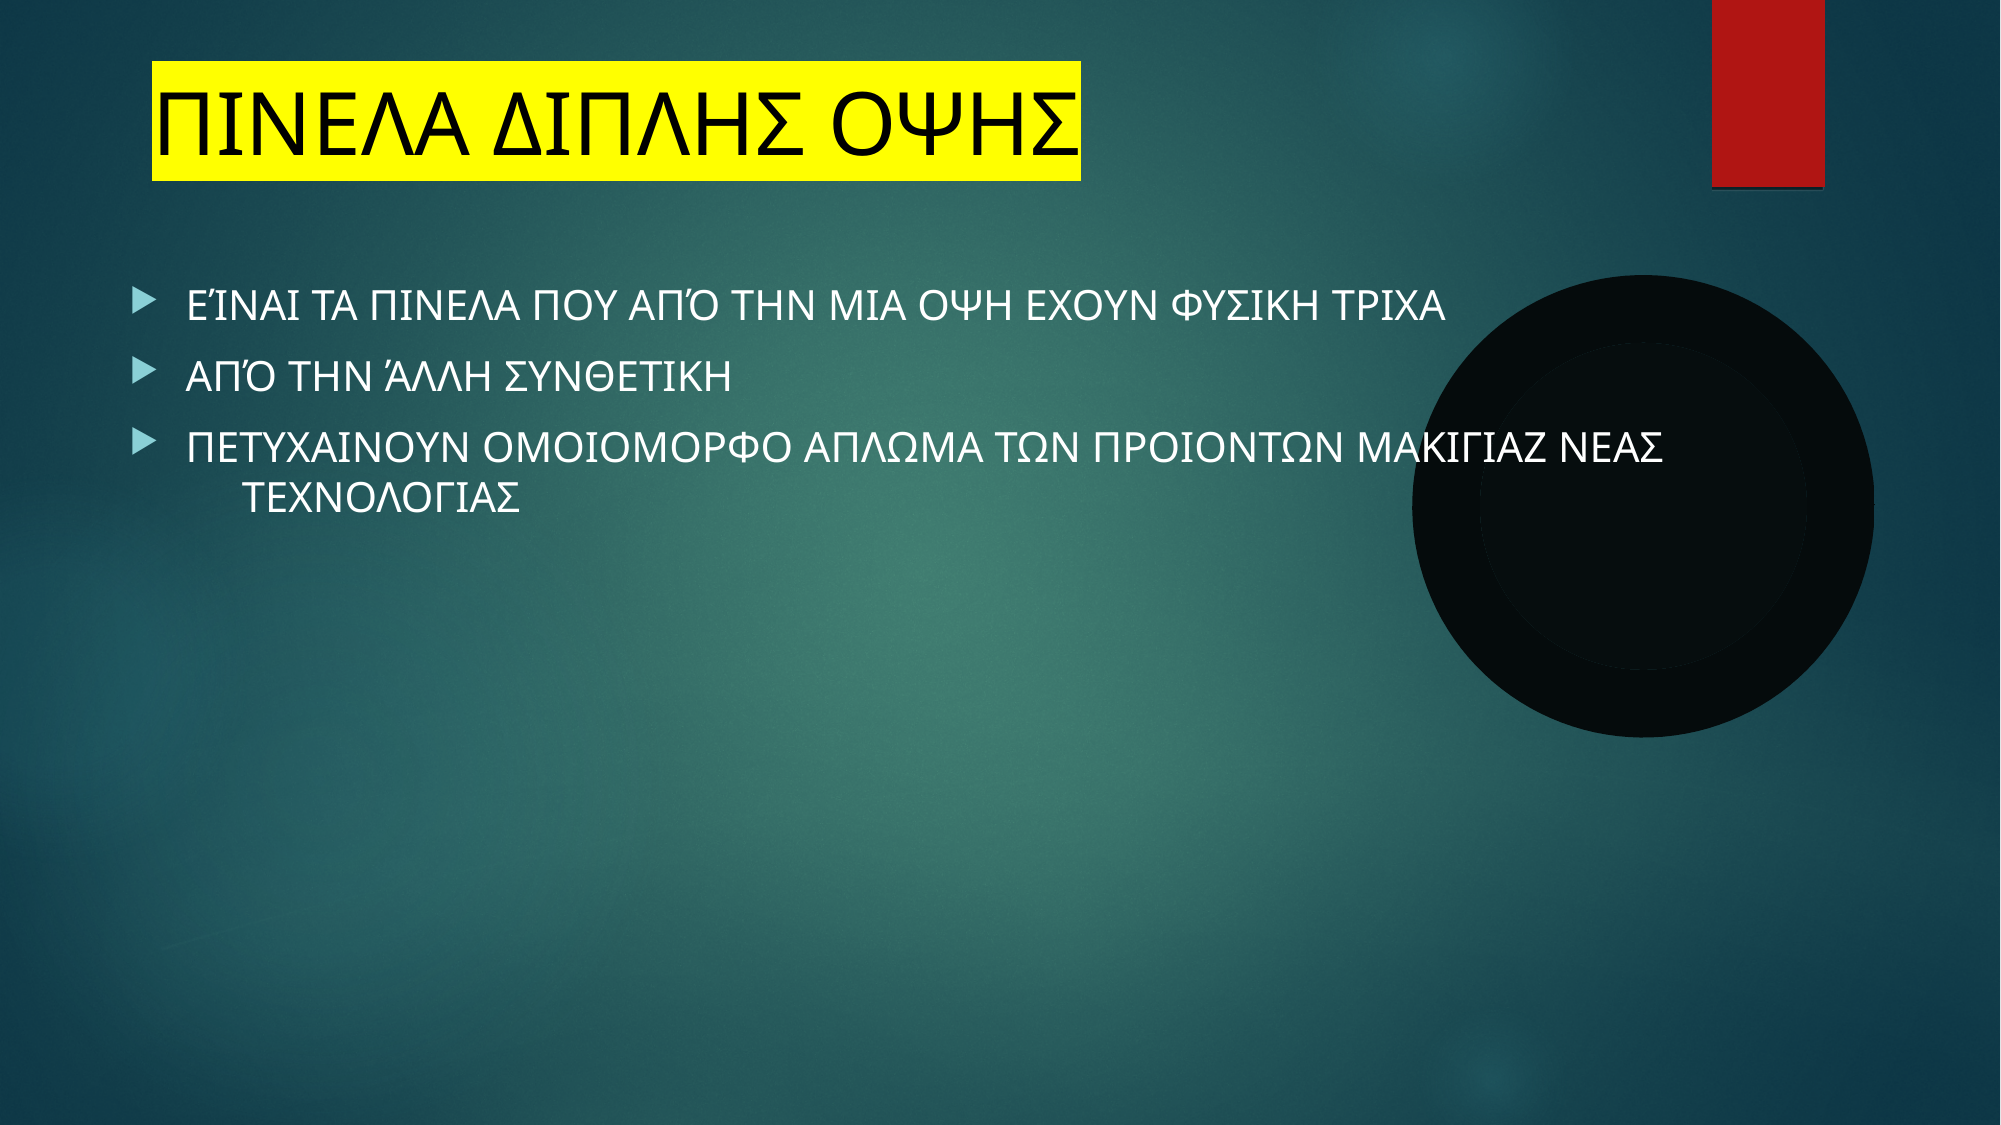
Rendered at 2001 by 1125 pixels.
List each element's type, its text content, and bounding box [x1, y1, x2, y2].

list ΕΊΝΑΙ ΤΑ ΠΙΝΕΛΑ ΠΟΥ ΑΠΌ ΤΗΝ ΜΙΑ ΟΨΗ ΕΧΟΥΝ ΦΥΣΙΚΗ ΤΡΙΧΑ ΑΠΌ ΤΗΝ ΆΛΛΗ ΣΥΝΘΕΤΙΚΗ ΠΕΤΥΧΑΙΝΟΥΝ ΟΜΟΙΟΜΟΡΦΟ ΑΠΛΩΜΑ ΤΩΝ ΠΡΟΙΟΝΤΩΝ ΜΑΚΙΓΙΑΖ ΝΕΑΣ ΤΕΧΝΟΛΟΓΙΑΣ [114, 271, 1840, 614]
title ΠΙΝΕΛΑ ΔΙΠΛΗΣ ΟΨΗΣ [137, 59, 1149, 214]
